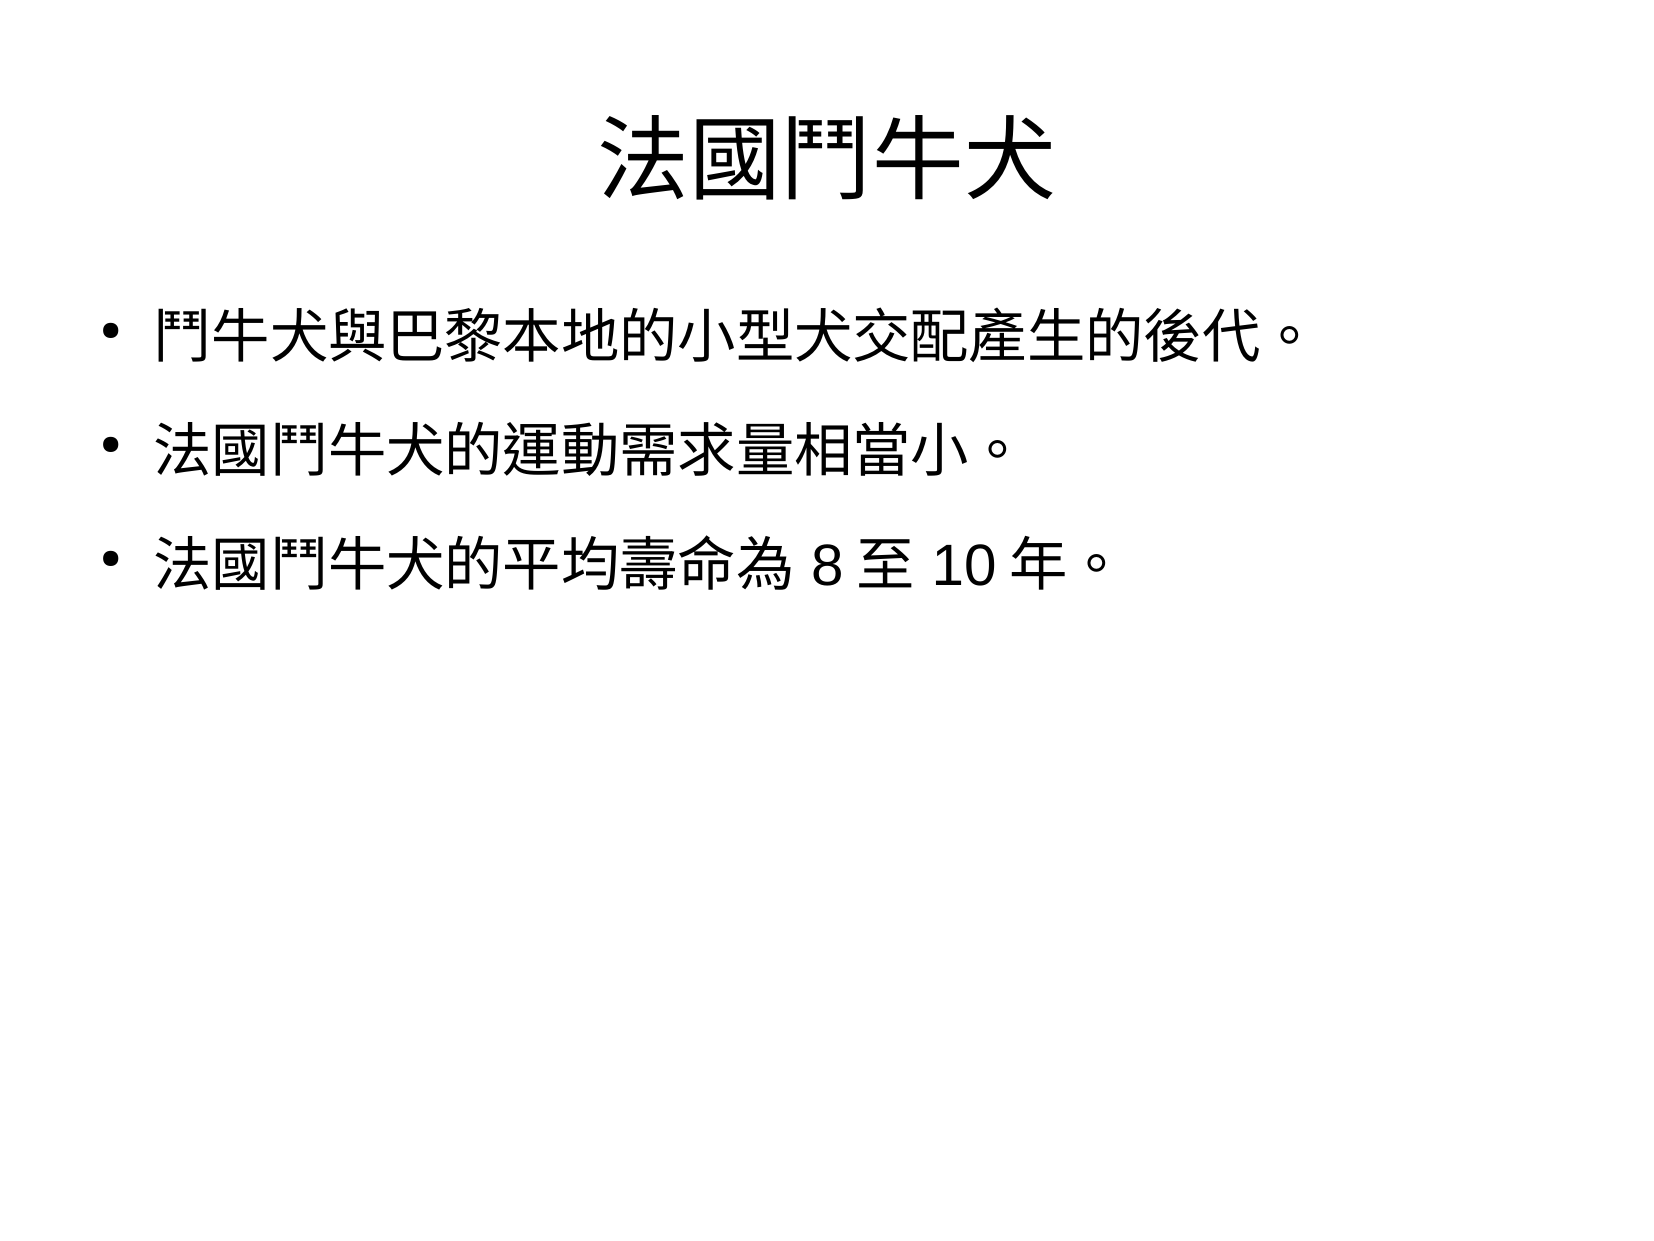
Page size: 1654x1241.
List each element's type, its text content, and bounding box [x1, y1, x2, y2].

title 法國鬥牛犬 [82, 49, 1571, 257]
list 鬥牛犬與巴黎本地的小型犬交配產生的後代。 法國鬥牛犬的運動需求量相當小。 法國鬥牛犬的平均壽命為8至10年。 [82, 290, 1538, 1010]
